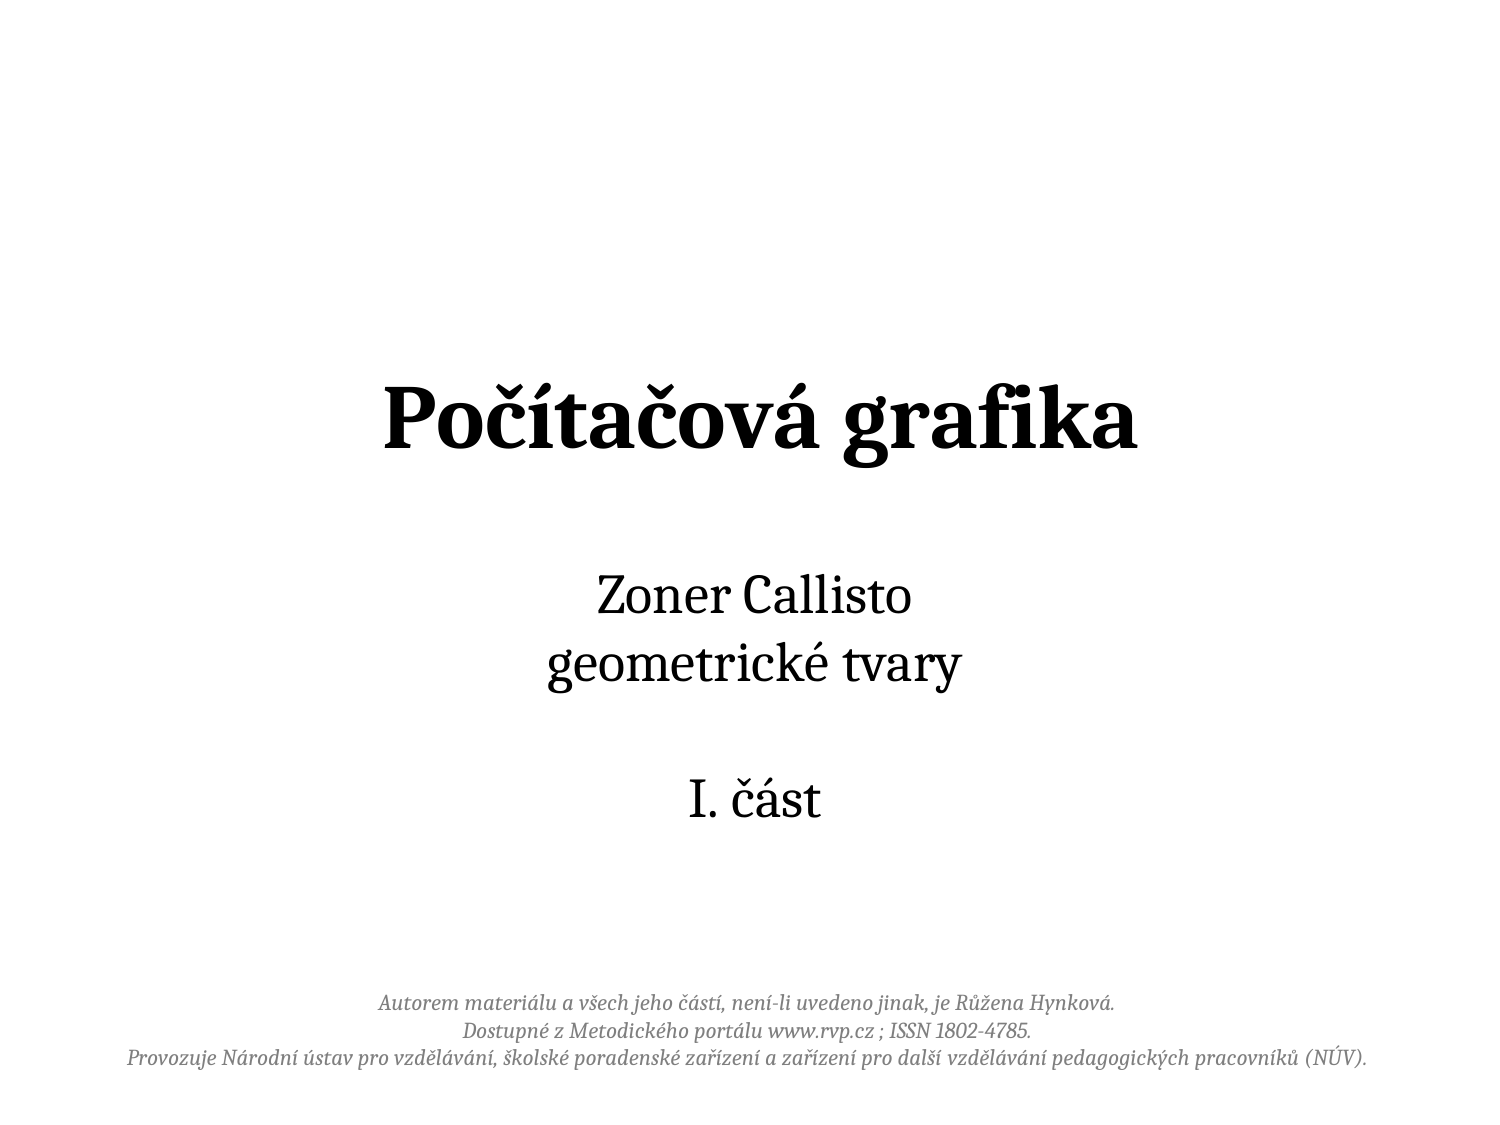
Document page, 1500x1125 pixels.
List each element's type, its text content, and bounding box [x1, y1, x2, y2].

text_box Zoner Callisto geometrické tvary I. část [230, 562, 1281, 904]
text_box Autorem materiálu a všech jeho částí, není-li uvedeno jinak, je Růžena Hynková. Dostupné z Metodického portálu www.rvp.cz ; ISSN 1802-4785. Provozuje Národní ústav pro vzdělávání, školské poradenské zařízení a zařízení pro další vzdělávání pedagogických pracovníků (NÚV). [0, 980, 1500, 1106]
title Počítačová grafika [123, 290, 1399, 533]
